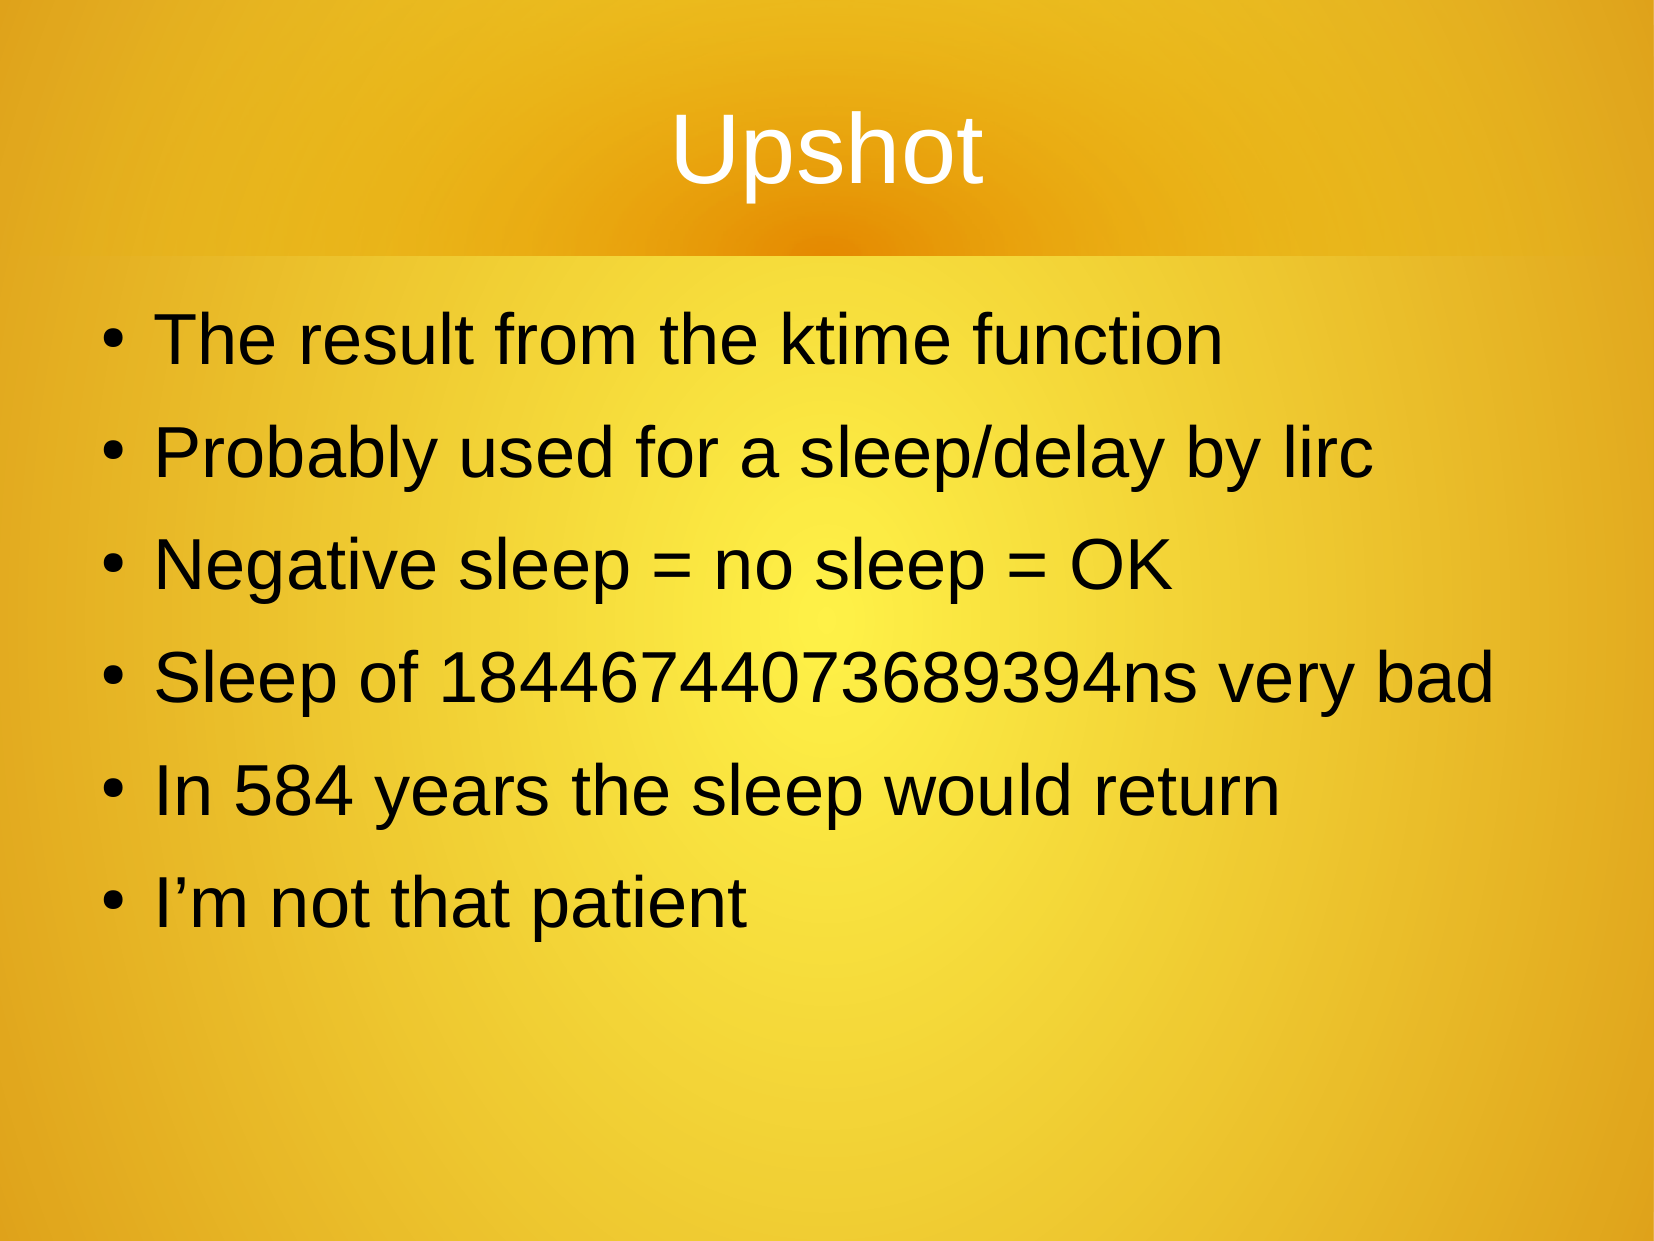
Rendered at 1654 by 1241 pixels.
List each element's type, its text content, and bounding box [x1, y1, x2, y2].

list The result from the ktime function Probably used for a sleep/delay by lirc Negative sleep = no sleep = OK Sleep of 18446744073689394ns very bad In 584 years the sleep would return I’m not that patient [82, 299, 1571, 1019]
title Upshot [82, 47, 1571, 252]
